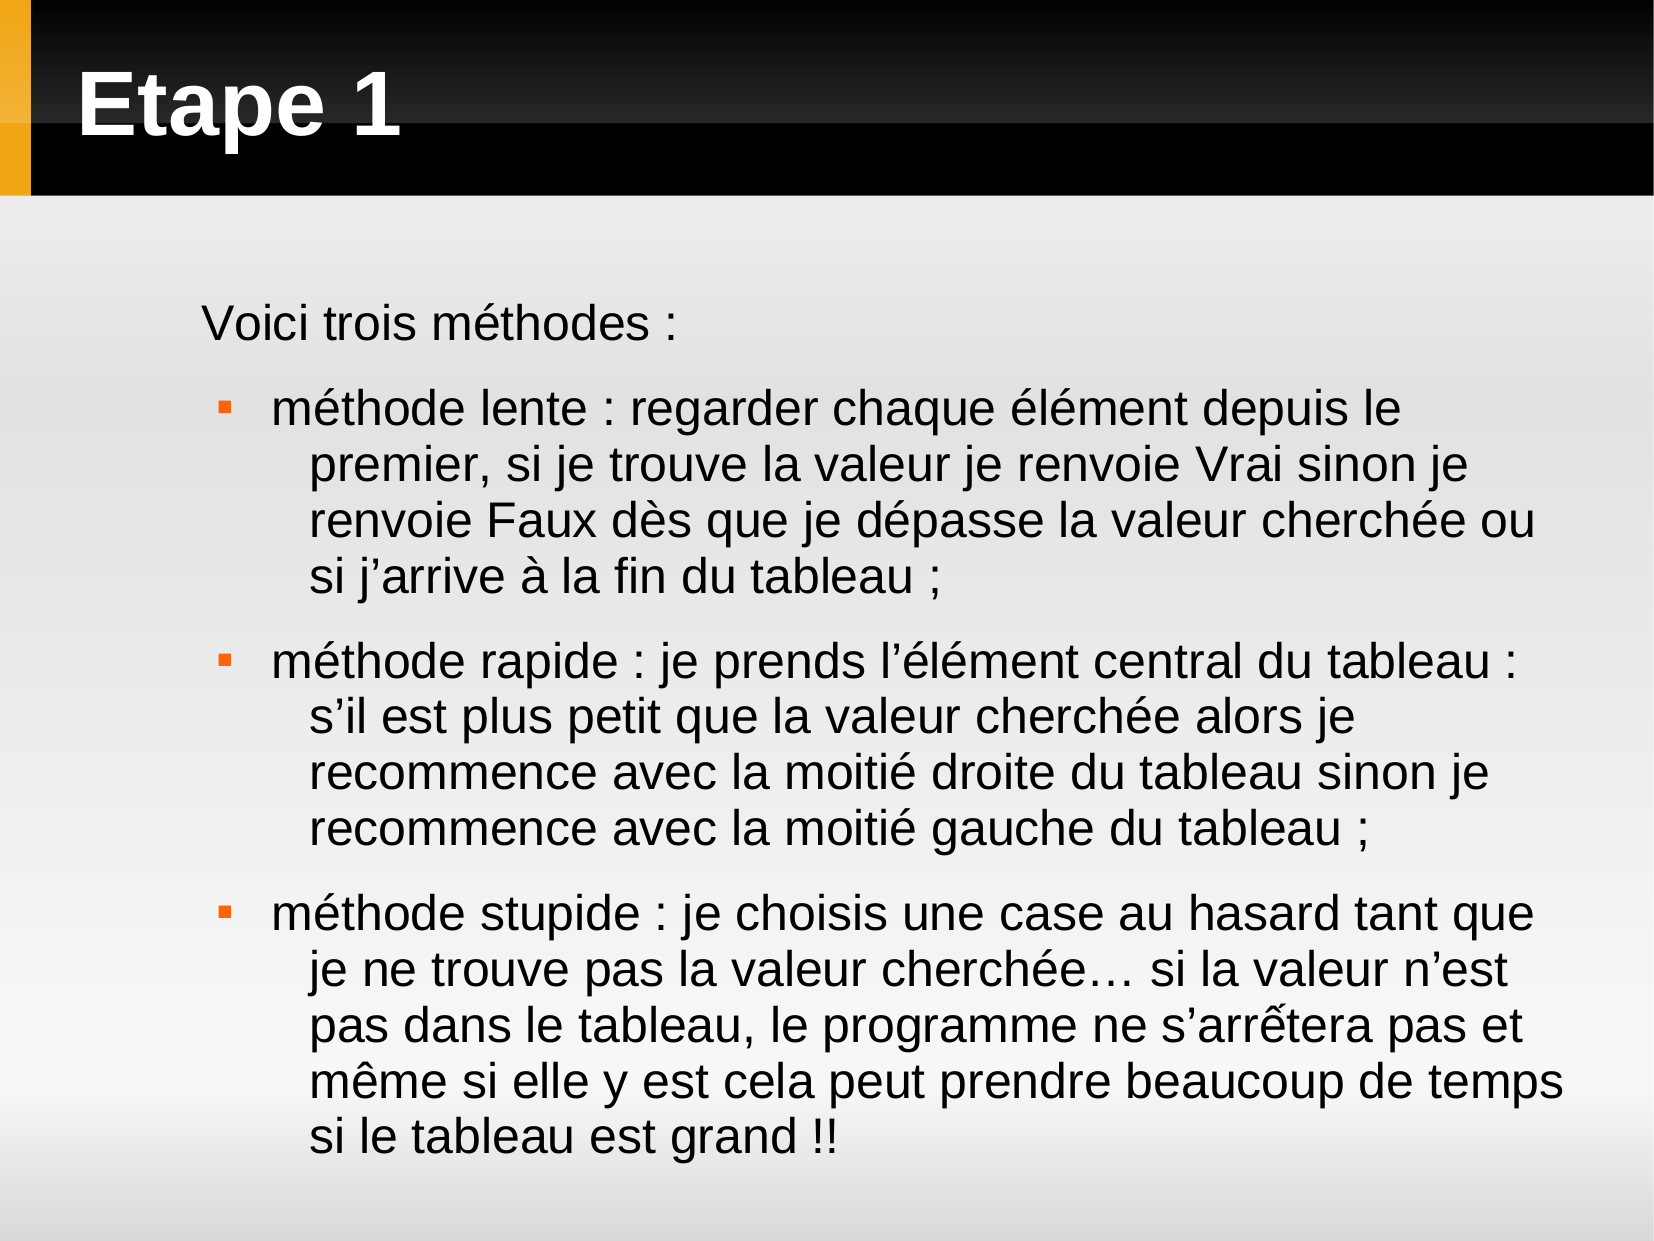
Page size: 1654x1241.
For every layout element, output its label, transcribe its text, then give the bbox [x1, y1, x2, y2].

list Voici trois méthodes : méthode lente : regarder chaque élément depuis le premier, si je trouve la valeur je renvoie Vrai sinon je renvoie Faux dès que je dépasse la valeur cherchée ou si j’arrive à la fin du tableau ; méthode rapide : je prends l’élément central du tableau : s’il est plus petit que la valeur cherchée alors je recommence avec la moitié droite du tableau sinon je recommence avec la moitié gauche du tableau ; méthode stupide : je choisis une case au hasard tant que je ne trouve pas la valeur cherchée… si la valeur n’est pas dans le tableau, le programme ne s’arrếtera pas et même si elle y est cela peut prendre beaucoup de temps si le tableau est grand !! [88, 295, 1577, 1165]
title Etape 1 [76, 0, 1565, 208]
picture [0, 0, 1654, 1241]
